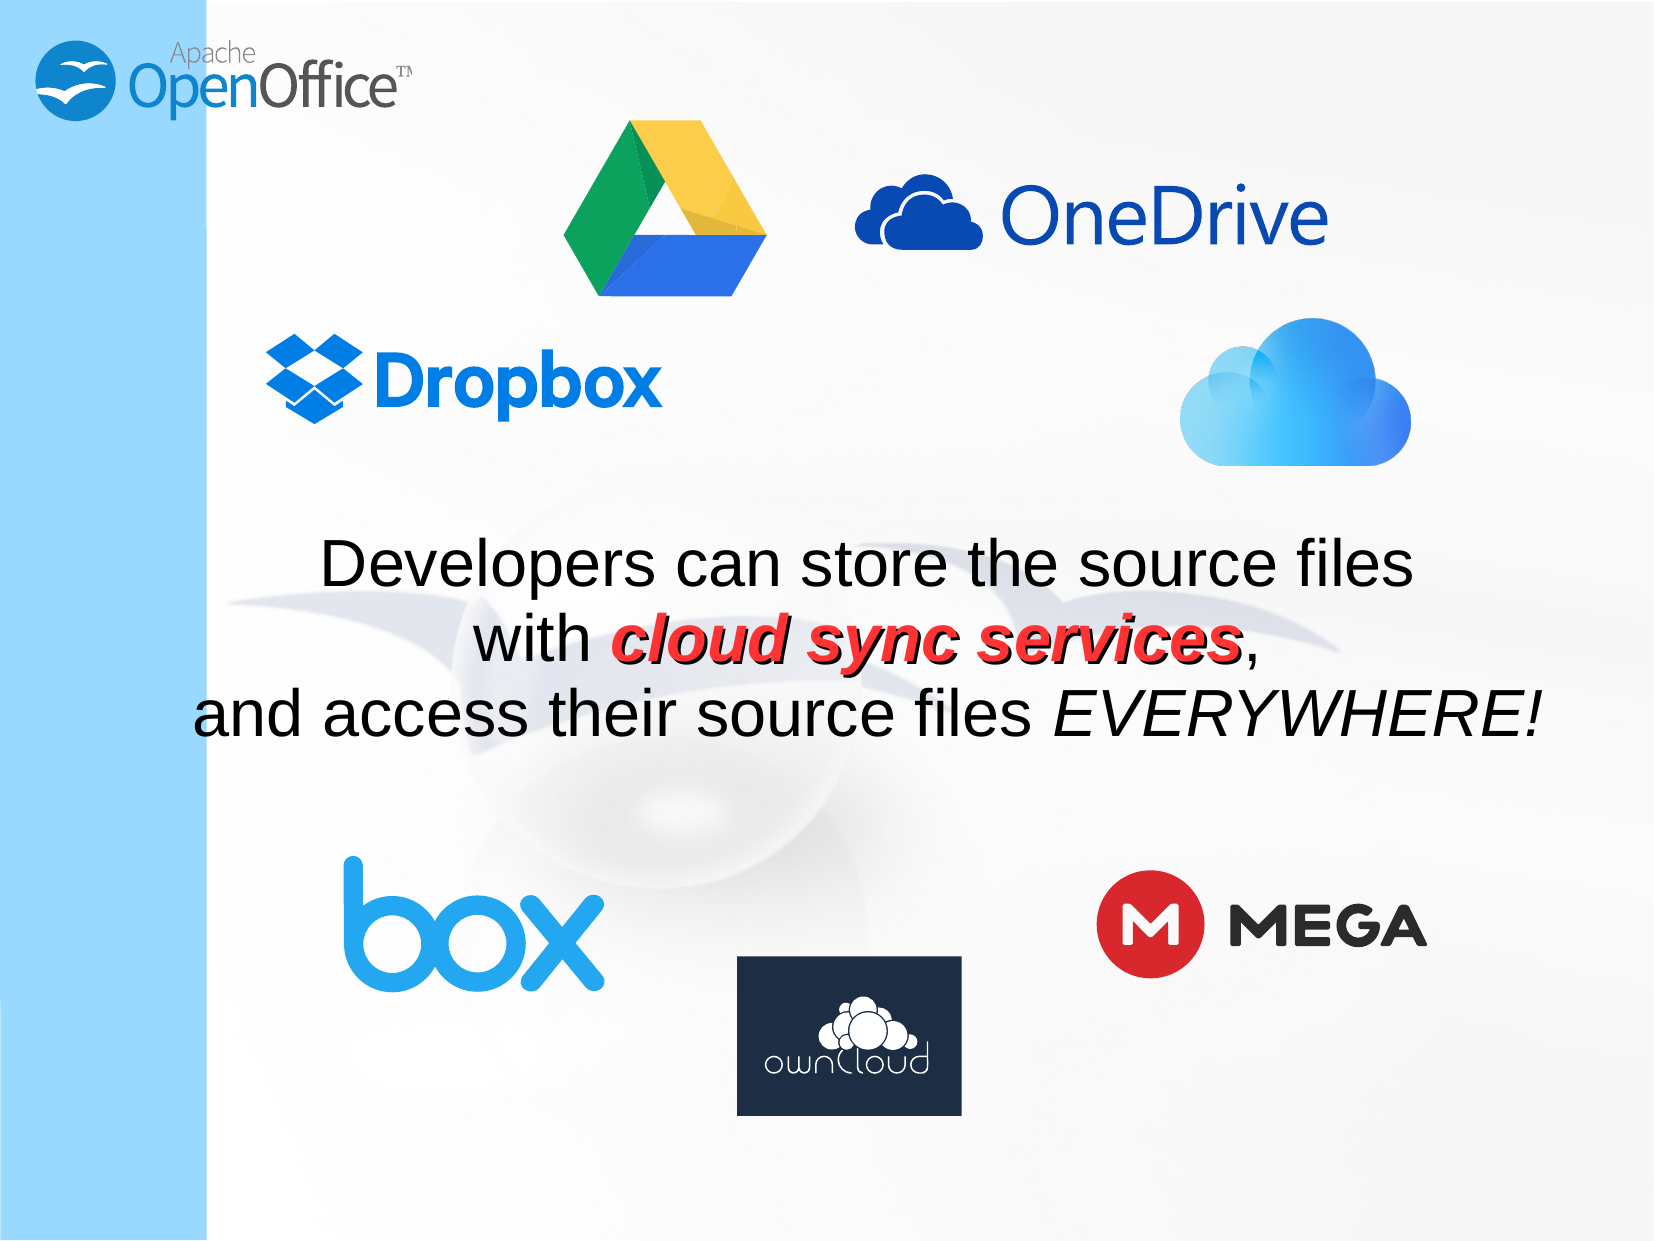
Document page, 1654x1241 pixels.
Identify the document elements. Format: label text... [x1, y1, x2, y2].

picture [563, 120, 767, 297]
picture [1096, 870, 1428, 979]
picture [343, 855, 605, 993]
picture [737, 956, 962, 1116]
picture [854, 174, 1328, 250]
picture [376, 79, 391, 88]
picture [1180, 318, 1411, 466]
subtitle Developers can store the source files with cloud sync services, and access their source files EVERYWHERE! [165, 108, 1571, 1168]
picture [266, 68, 291, 102]
picture [207, 79, 222, 88]
picture [265, 333, 663, 425]
picture [207, 2, 1654, 1241]
